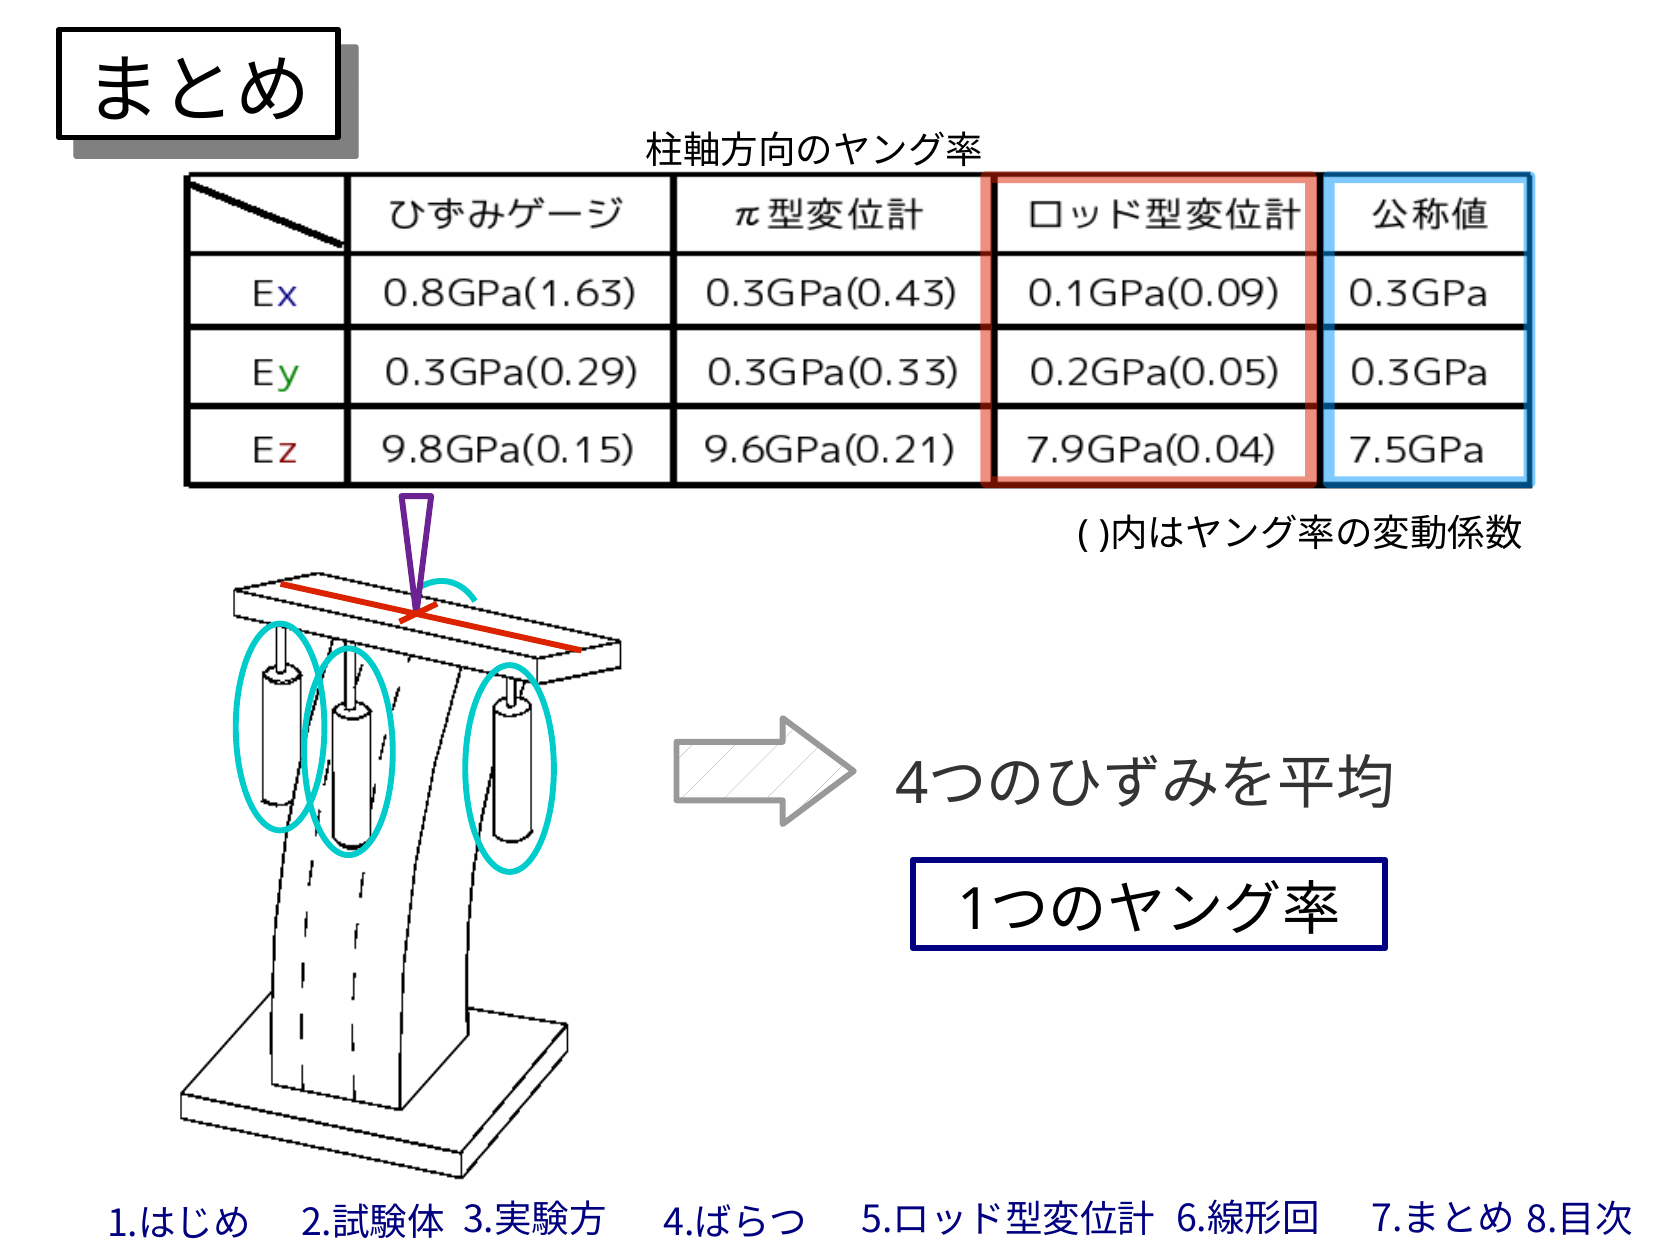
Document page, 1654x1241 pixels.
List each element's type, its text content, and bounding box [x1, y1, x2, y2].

text_box 4.ばらつき [648, 1184, 856, 1241]
text_box [676, 718, 854, 825]
text_box 5.ロッド型変位計 [846, 1181, 1161, 1237]
picture [179, 571, 623, 1181]
text_box まとめ [59, 29, 338, 138]
text_box 2.試験体 [286, 1184, 464, 1241]
text_box 6.線形回帰 [1161, 1180, 1368, 1237]
text_box [401, 496, 432, 610]
text_box 3.実験方法 [448, 1181, 656, 1237]
picture [159, 153, 1554, 508]
text_box 8.目次 [1511, 1181, 1654, 1237]
text_box 柱軸方向のヤング率 [631, 112, 999, 169]
text_box ( )内はヤング率の変動係数 [1062, 496, 1548, 552]
text_box 1つのヤング率 [912, 859, 1386, 949]
text_box 1.はじめに [92, 1185, 286, 1241]
text_box 4つのひずみを平均 [880, 728, 1414, 807]
text_box 7.まとめ [1356, 1180, 1535, 1236]
